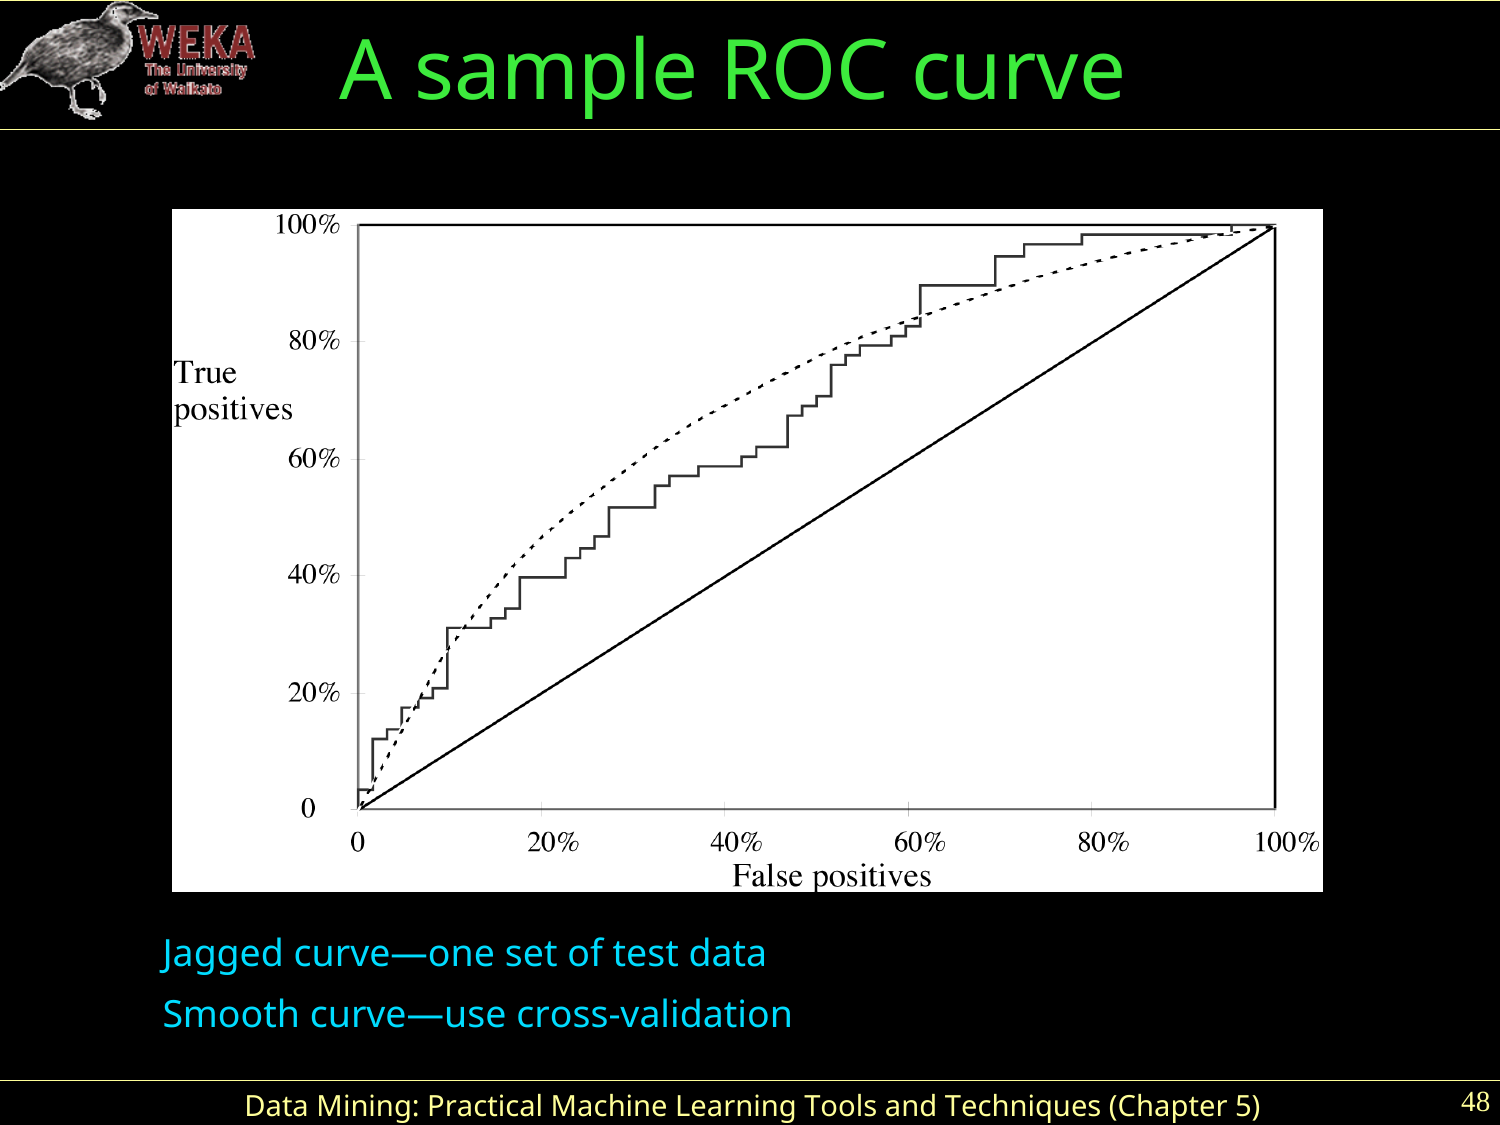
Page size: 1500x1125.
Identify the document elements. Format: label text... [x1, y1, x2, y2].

picture [172, 209, 1323, 892]
title A sample ROC curve [324, 0, 1500, 148]
picture [0, 1, 266, 129]
text_box Jagged curve—one set of test data Smooth curve—use cross-validation [147, 919, 1186, 1030]
